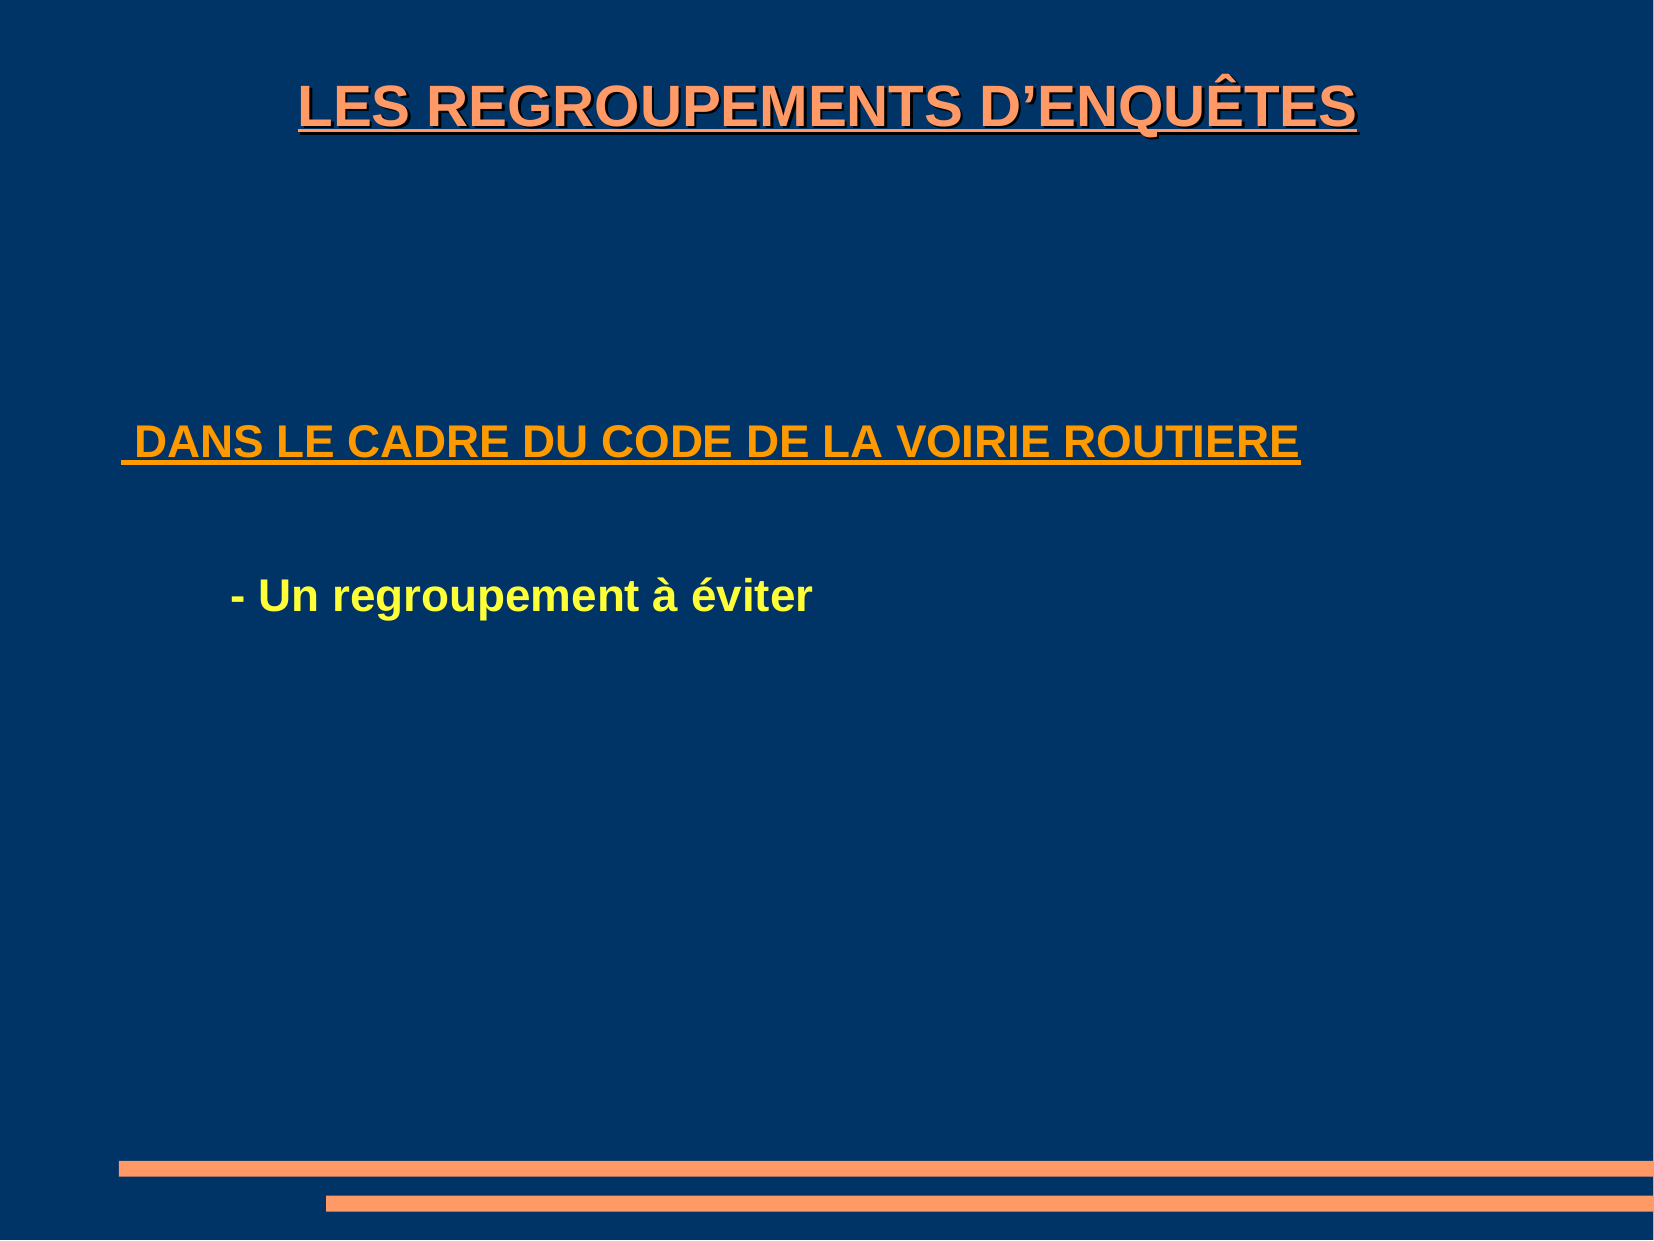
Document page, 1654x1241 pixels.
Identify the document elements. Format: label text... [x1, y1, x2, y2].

title LES REGROUPEMENTS D’ENQUÊTES [121, 46, 1534, 166]
subtitle DANS LE CADRE DU CODE DE LA VOIRIE ROUTIERE - Un regroupement à éviter [121, 201, 1561, 1143]
